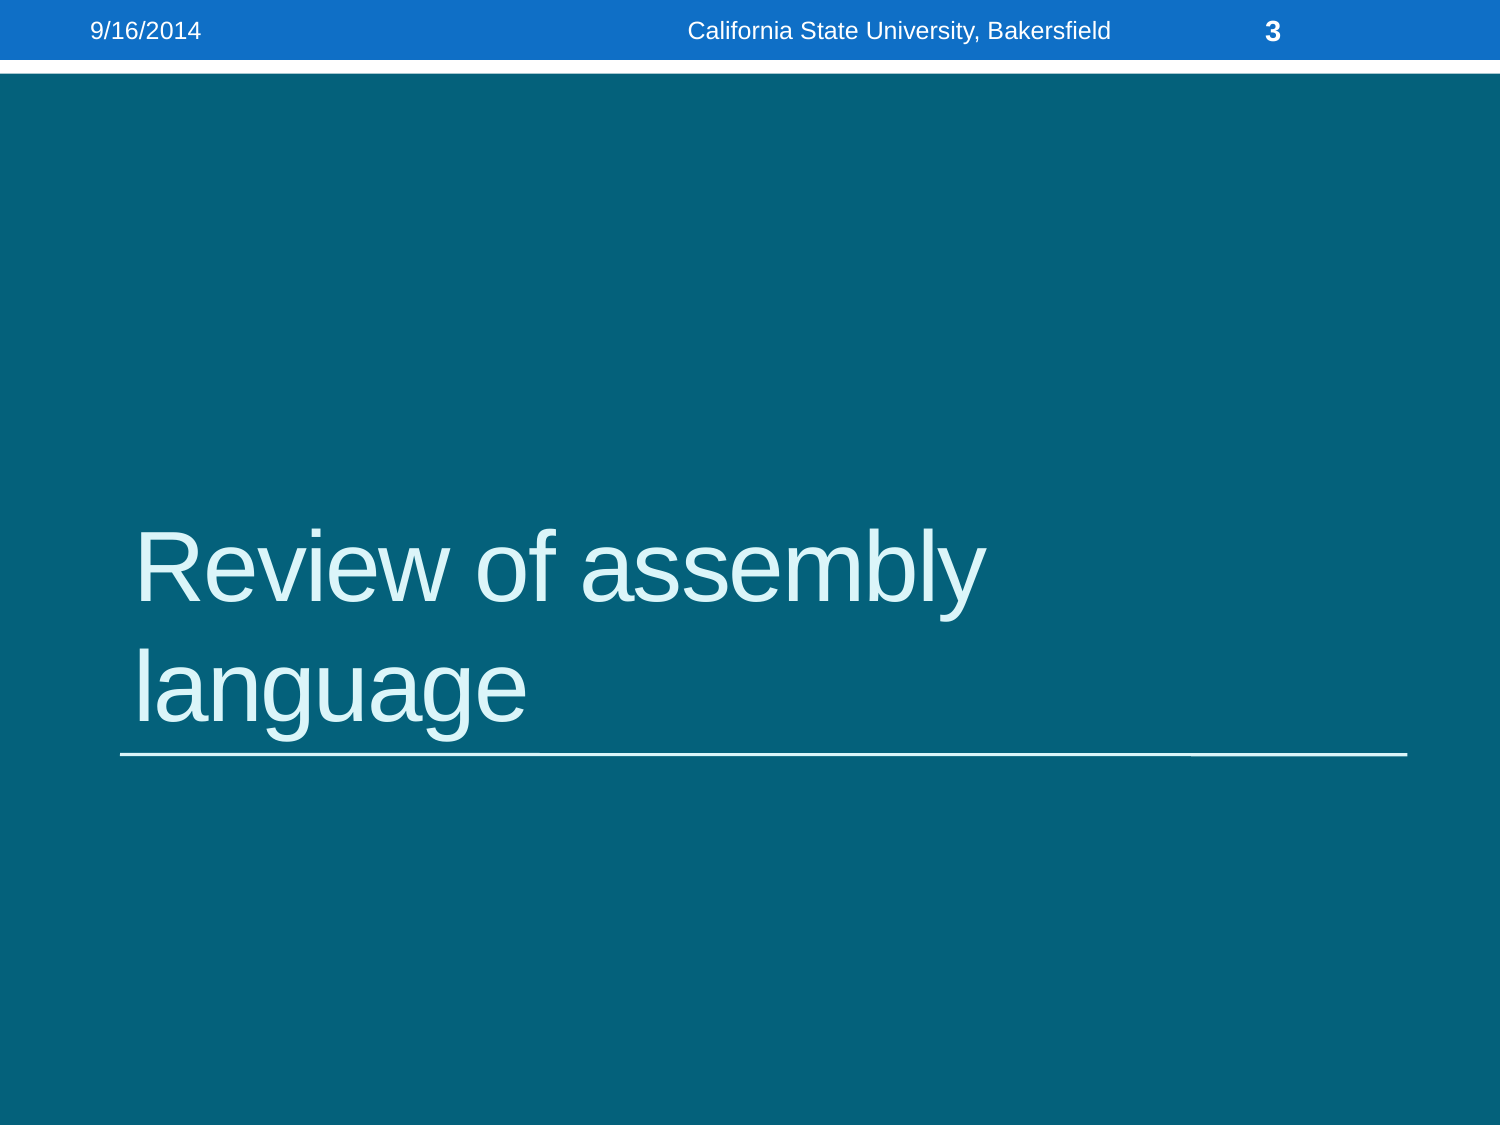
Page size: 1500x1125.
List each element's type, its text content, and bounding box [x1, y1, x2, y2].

slide_number 9/16/2014 [75, 3, 550, 57]
title Review of assembly language [118, 387, 1394, 749]
footer California State University, Bakersfield [562, 3, 1238, 57]
slide_number <number> [1250, 3, 1425, 57]
